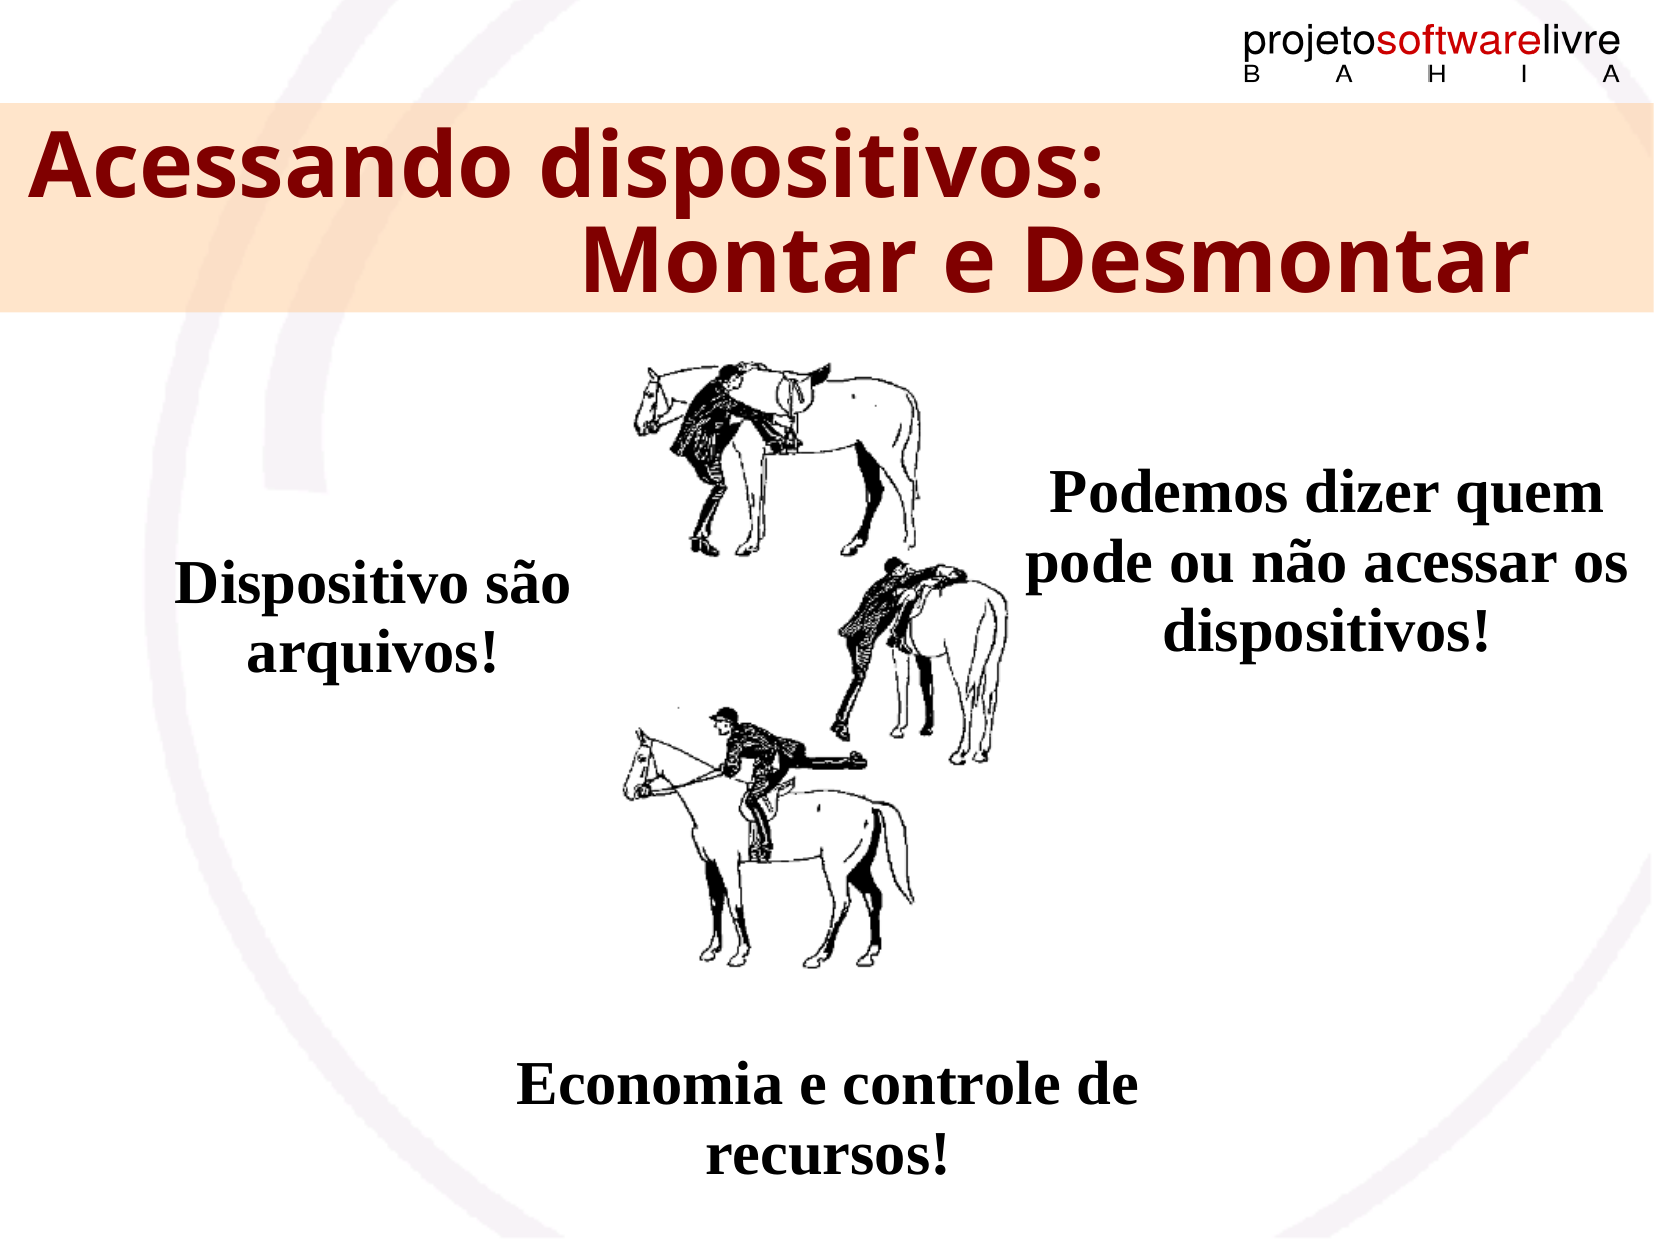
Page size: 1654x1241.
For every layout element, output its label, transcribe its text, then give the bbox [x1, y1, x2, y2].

text_box Podemos dizer quem pode ou não acessar os dispositivos! [1001, 438, 1654, 684]
title Acessando dispositivos: [29, 102, 1300, 222]
picture [0, 0, 1654, 103]
text_box Dispositivo são arquivos! [47, 535, 700, 699]
text_box Economia e controle de recursos! [502, 1036, 1155, 1200]
title Montar e Desmontar [578, 197, 1651, 317]
picture [0, 313, 1654, 1241]
